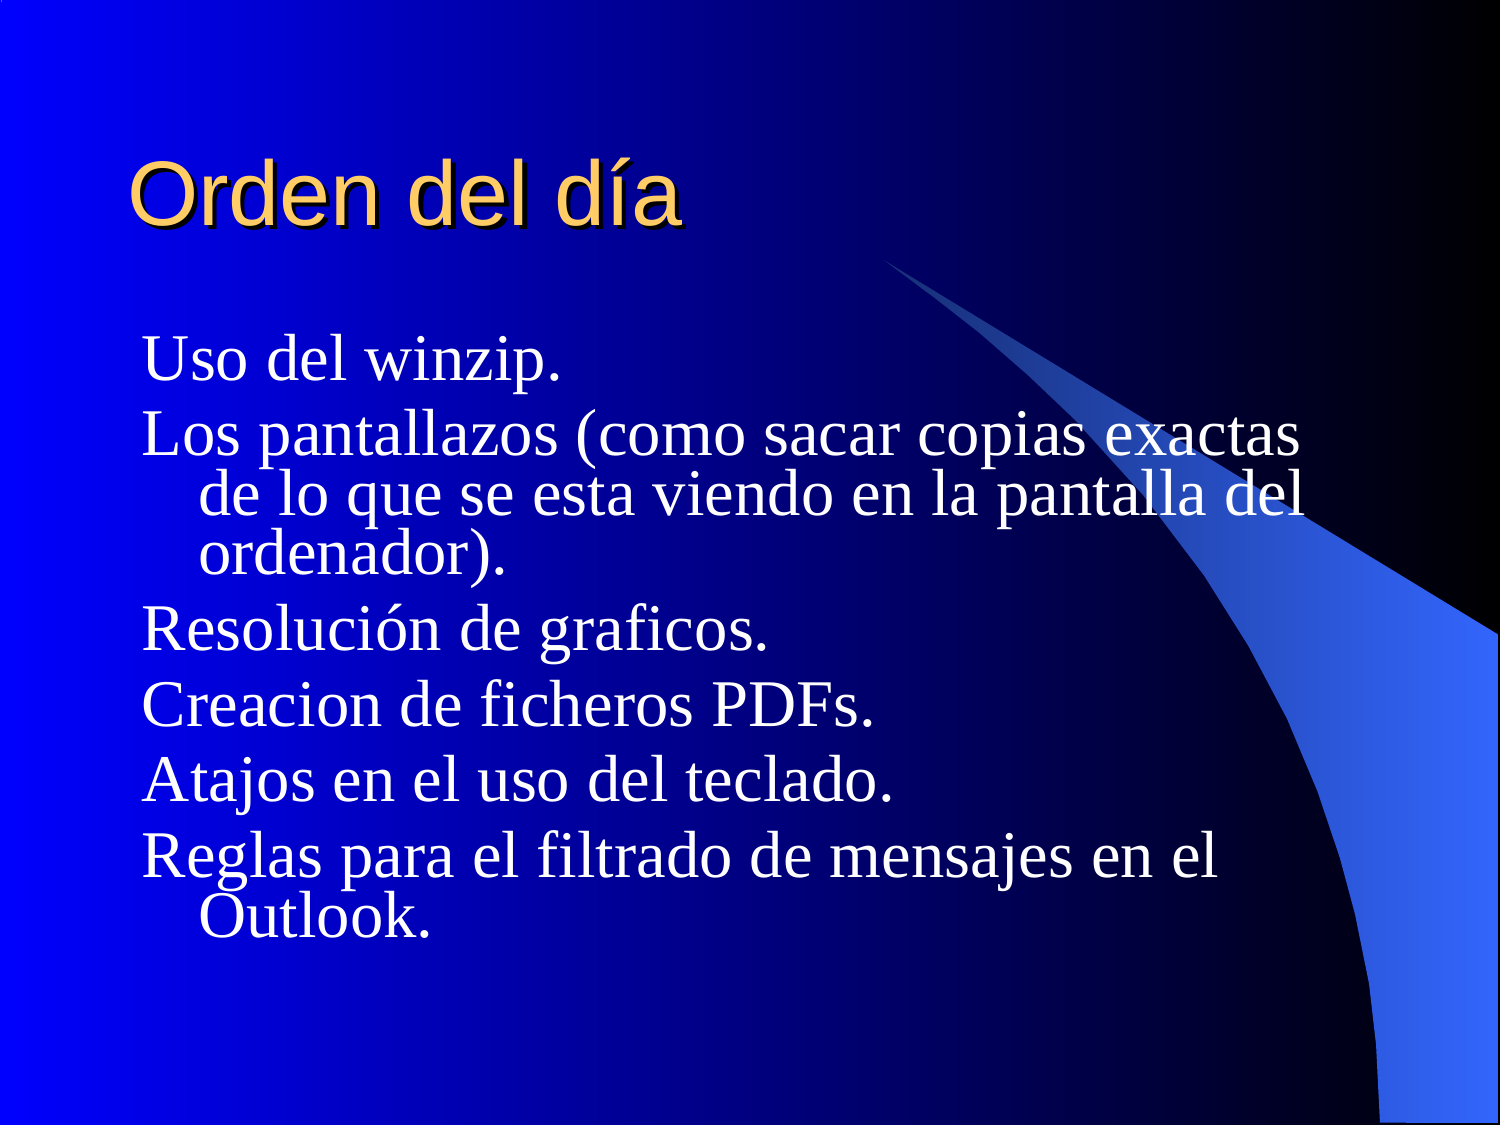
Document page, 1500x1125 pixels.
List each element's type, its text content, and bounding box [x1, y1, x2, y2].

list Uso del winzip. Los pantallazos (como sacar copias exactas de lo que se esta viendo en la pantalla del ordenador). Resolución de graficos. Creacion de ficheros PDFs. Atajos en el uso del teclado. Reglas para el filtrado de mensajes en el Outlook. [111, 324, 1387, 1001]
title Orden del día [111, 99, 1438, 288]
